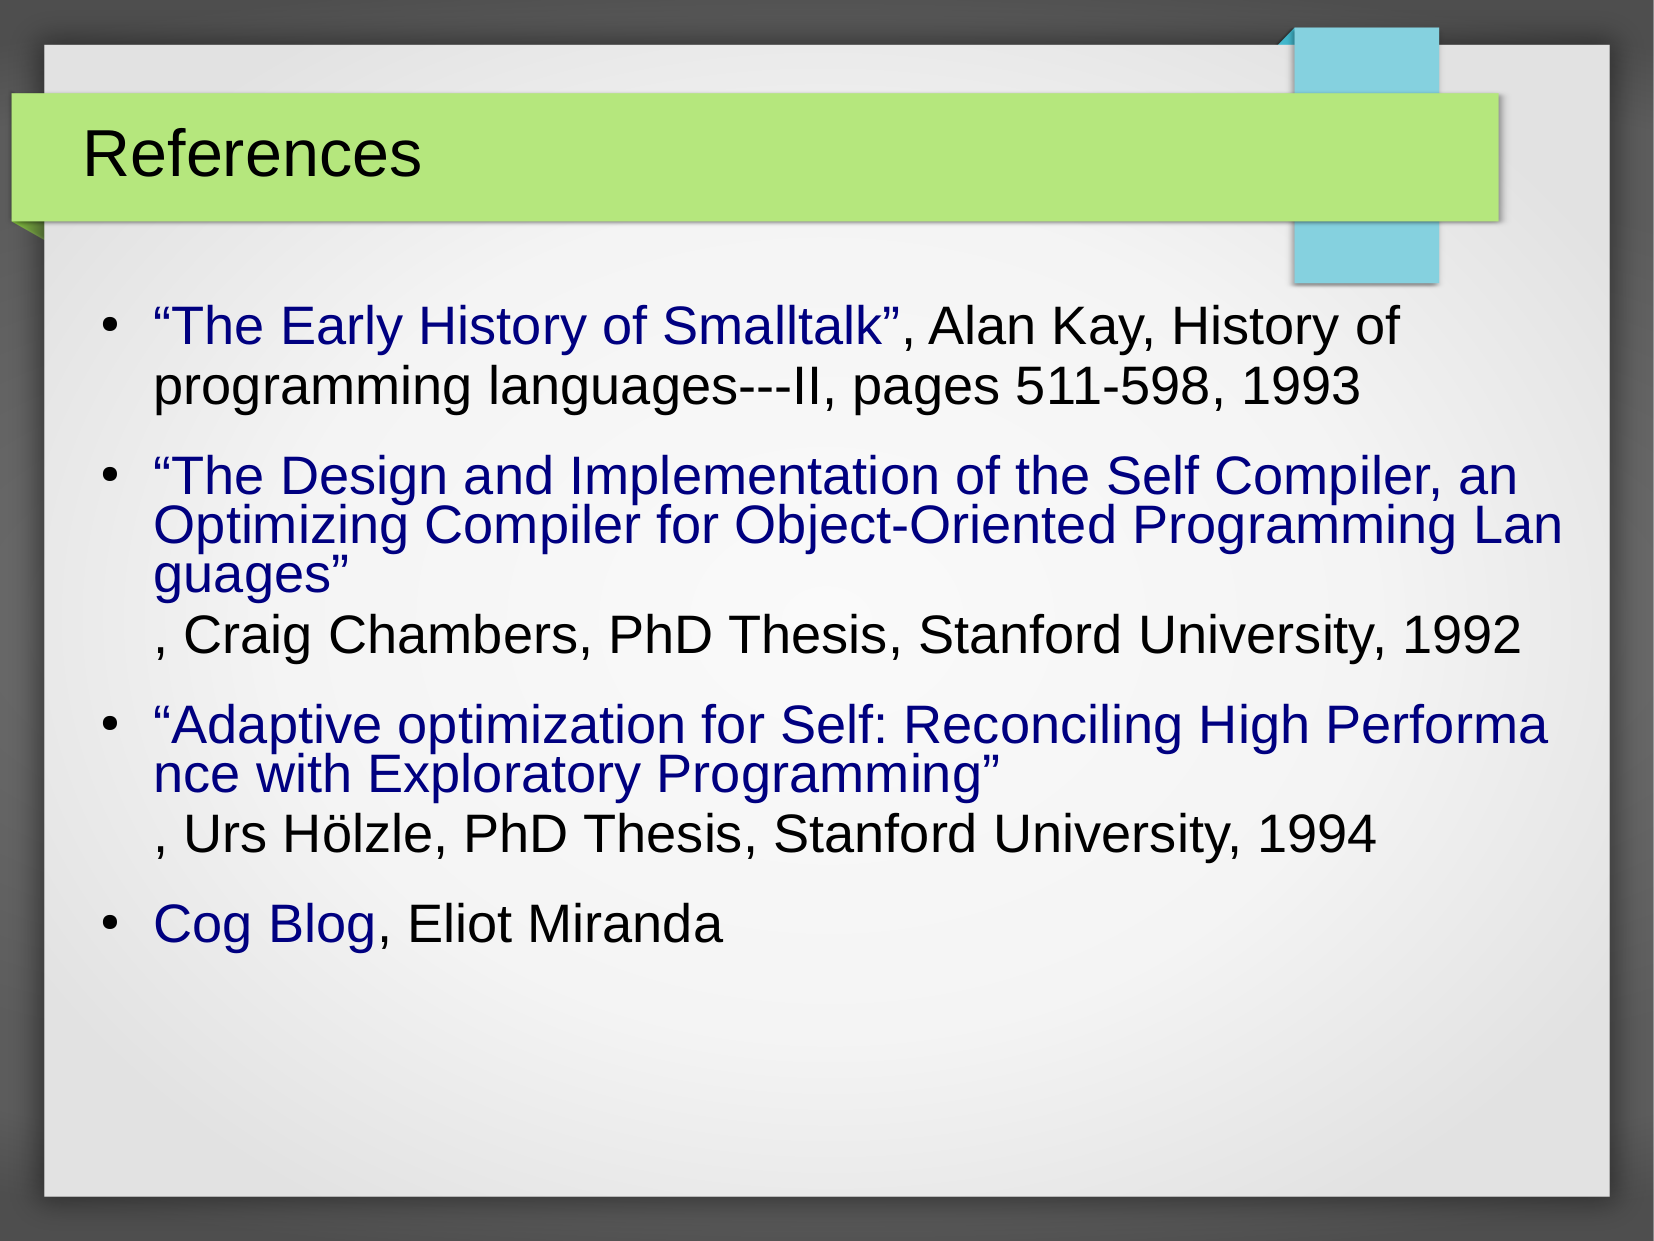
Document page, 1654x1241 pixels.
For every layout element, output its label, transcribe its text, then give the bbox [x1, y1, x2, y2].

title References [82, 94, 1264, 213]
list “The Early History of Smalltalk”, Alan Kay, History of programming languages---II, pages 511-598, 1993 “The Design and Implementation of the Self Compiler, an Optimizing Compiler for Object-Oriented Programming Languages”, Craig Chambers, PhD Thesis, Stanford University, 1992 “Adaptive optimization for Self: Reconciling High Performance with Exploratory Programming”, Urs Hölzle, PhD Thesis, Stanford University, 1994 Cog Blog, Eliot Miranda [82, 295, 1571, 1015]
picture [0, 0, 1654, 1241]
